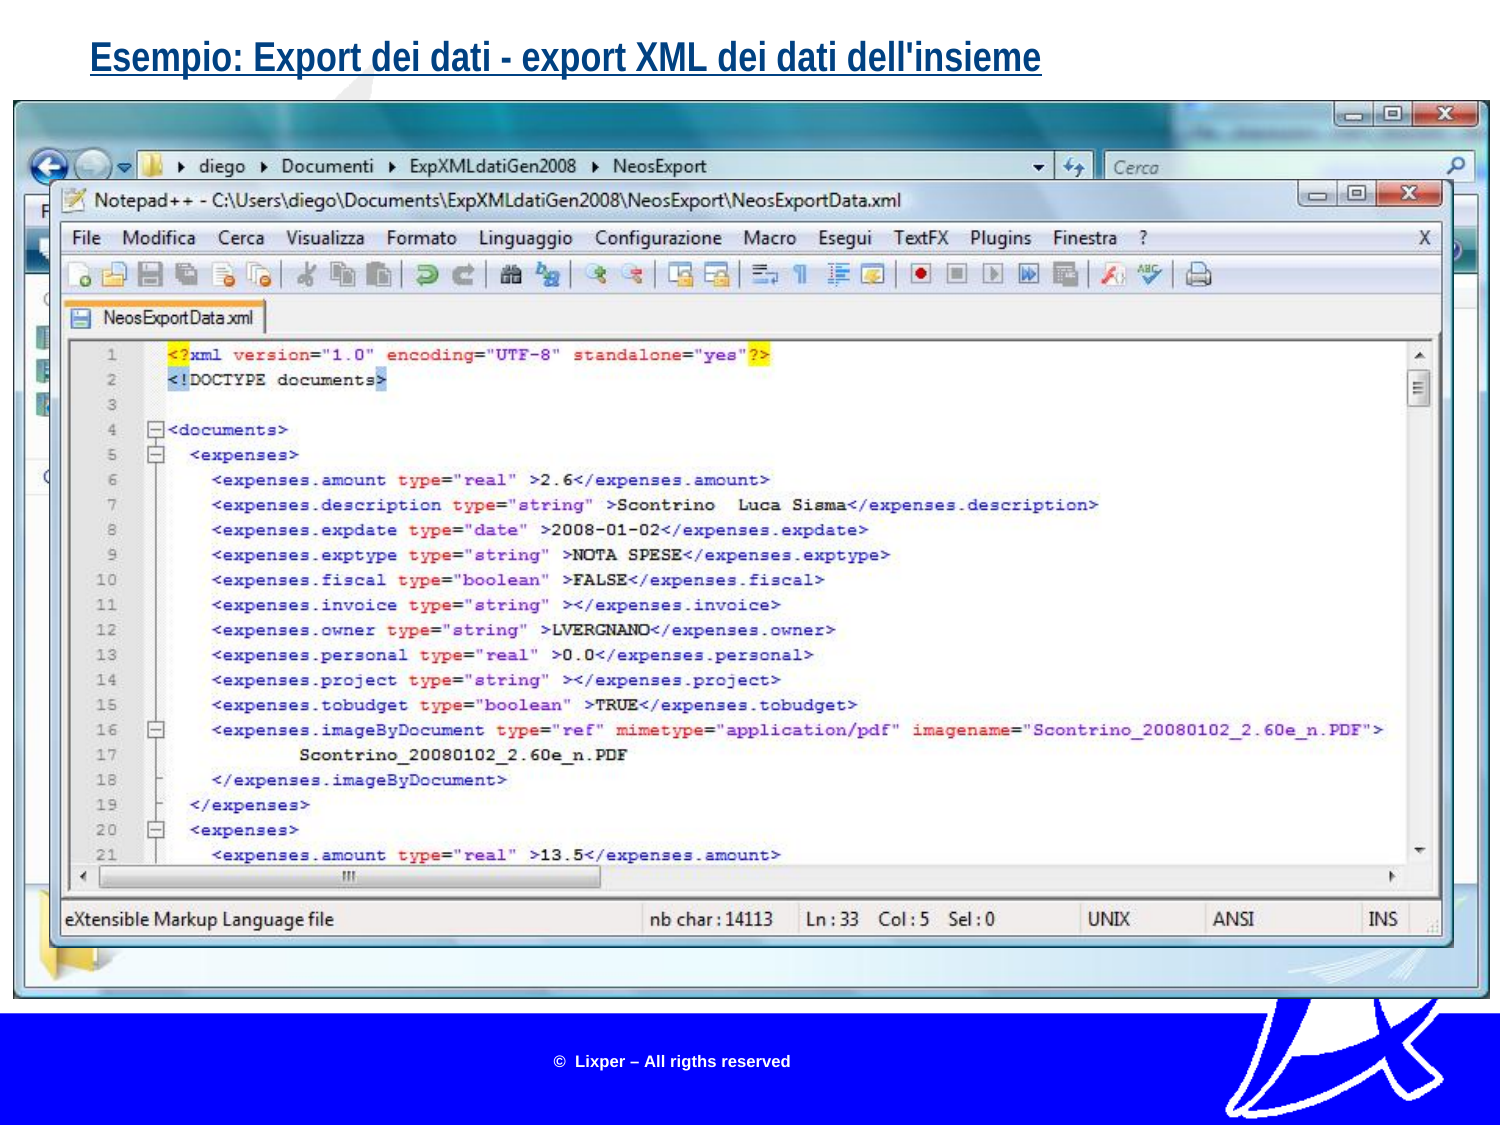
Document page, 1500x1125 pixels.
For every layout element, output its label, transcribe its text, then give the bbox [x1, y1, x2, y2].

picture [0, 0, 1500, 1125]
title Esempio: Export dei dati - export XML dei dati dell'insieme [74, 33, 1340, 100]
